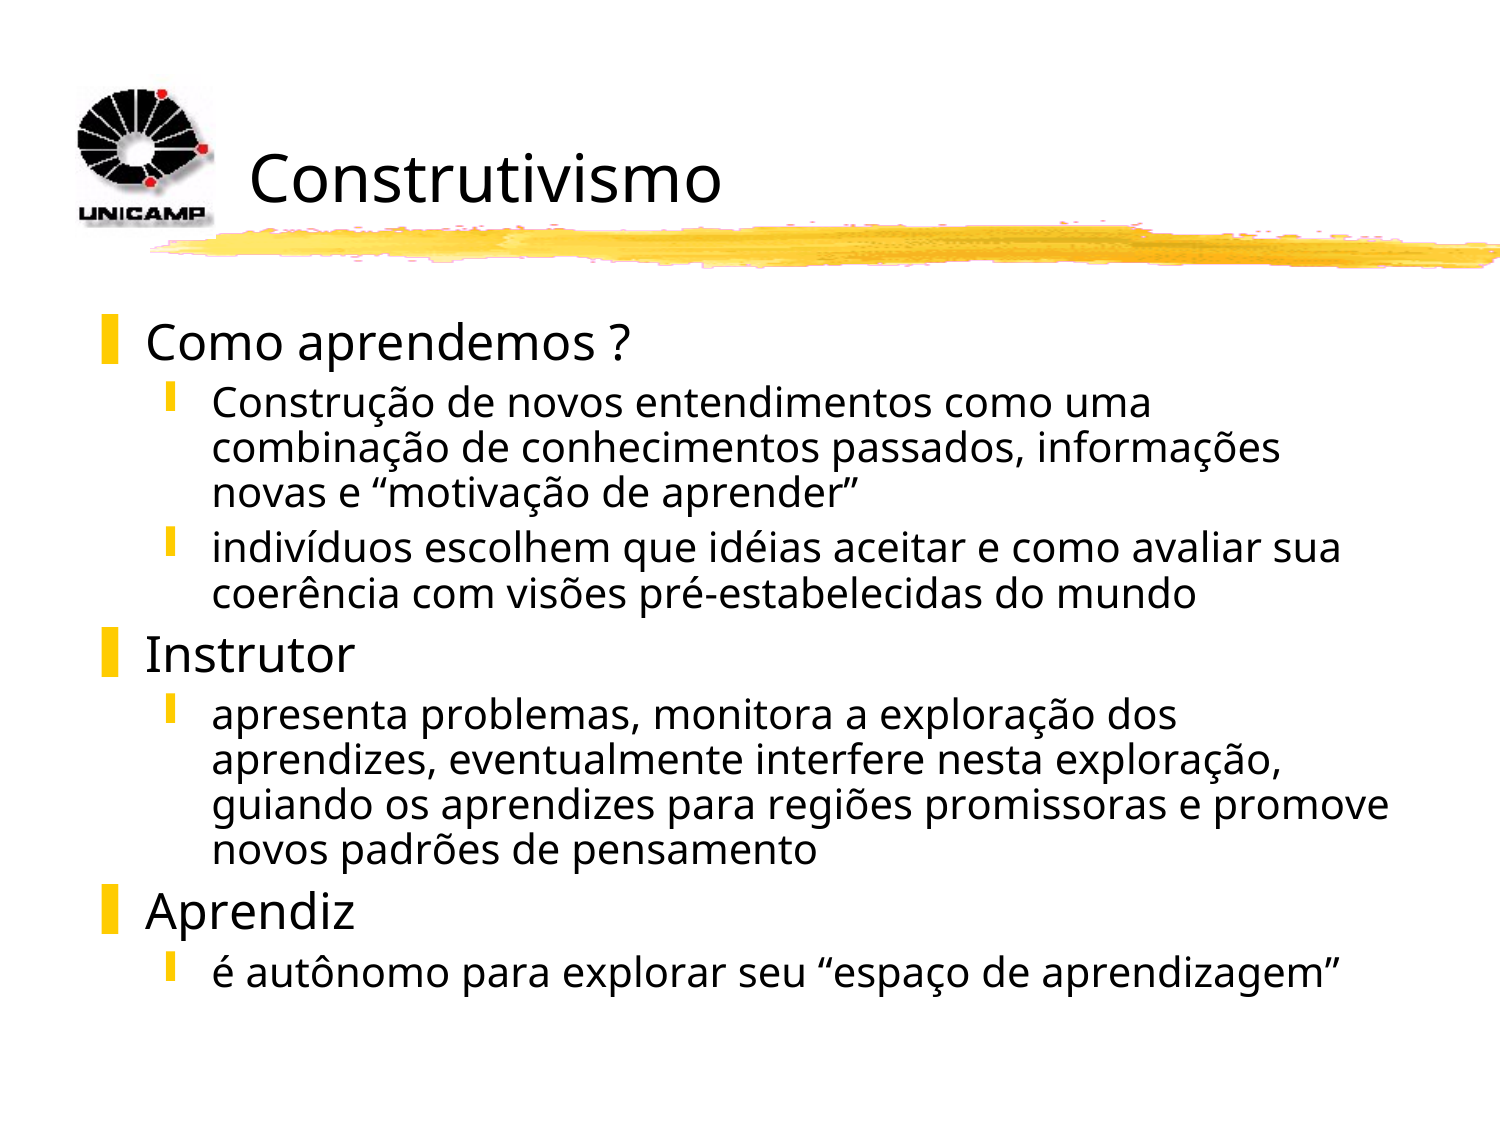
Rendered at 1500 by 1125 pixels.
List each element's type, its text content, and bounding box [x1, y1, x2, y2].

list Como aprendemos ? Construção de novos entendimentos como uma combinação de conhecimentos passados, informações novas e “motivação de aprender” indivíduos escolhem que idéias aceitar e como avaliar sua coerência com visões pré-estabelecidas do mundo Instrutor apresenta problemas, monitora a exploração dos aprendizes, eventualmente interfere nesta exploração, guiando os aprendizes para regiões promissoras e promove novos padrões de pensamento Aprendiz é autônomo para explorar seu “espaço de aprendizagem” [74, 309, 1417, 1049]
title Construtivismo [233, 37, 1434, 225]
picture [75, 74, 1500, 279]
